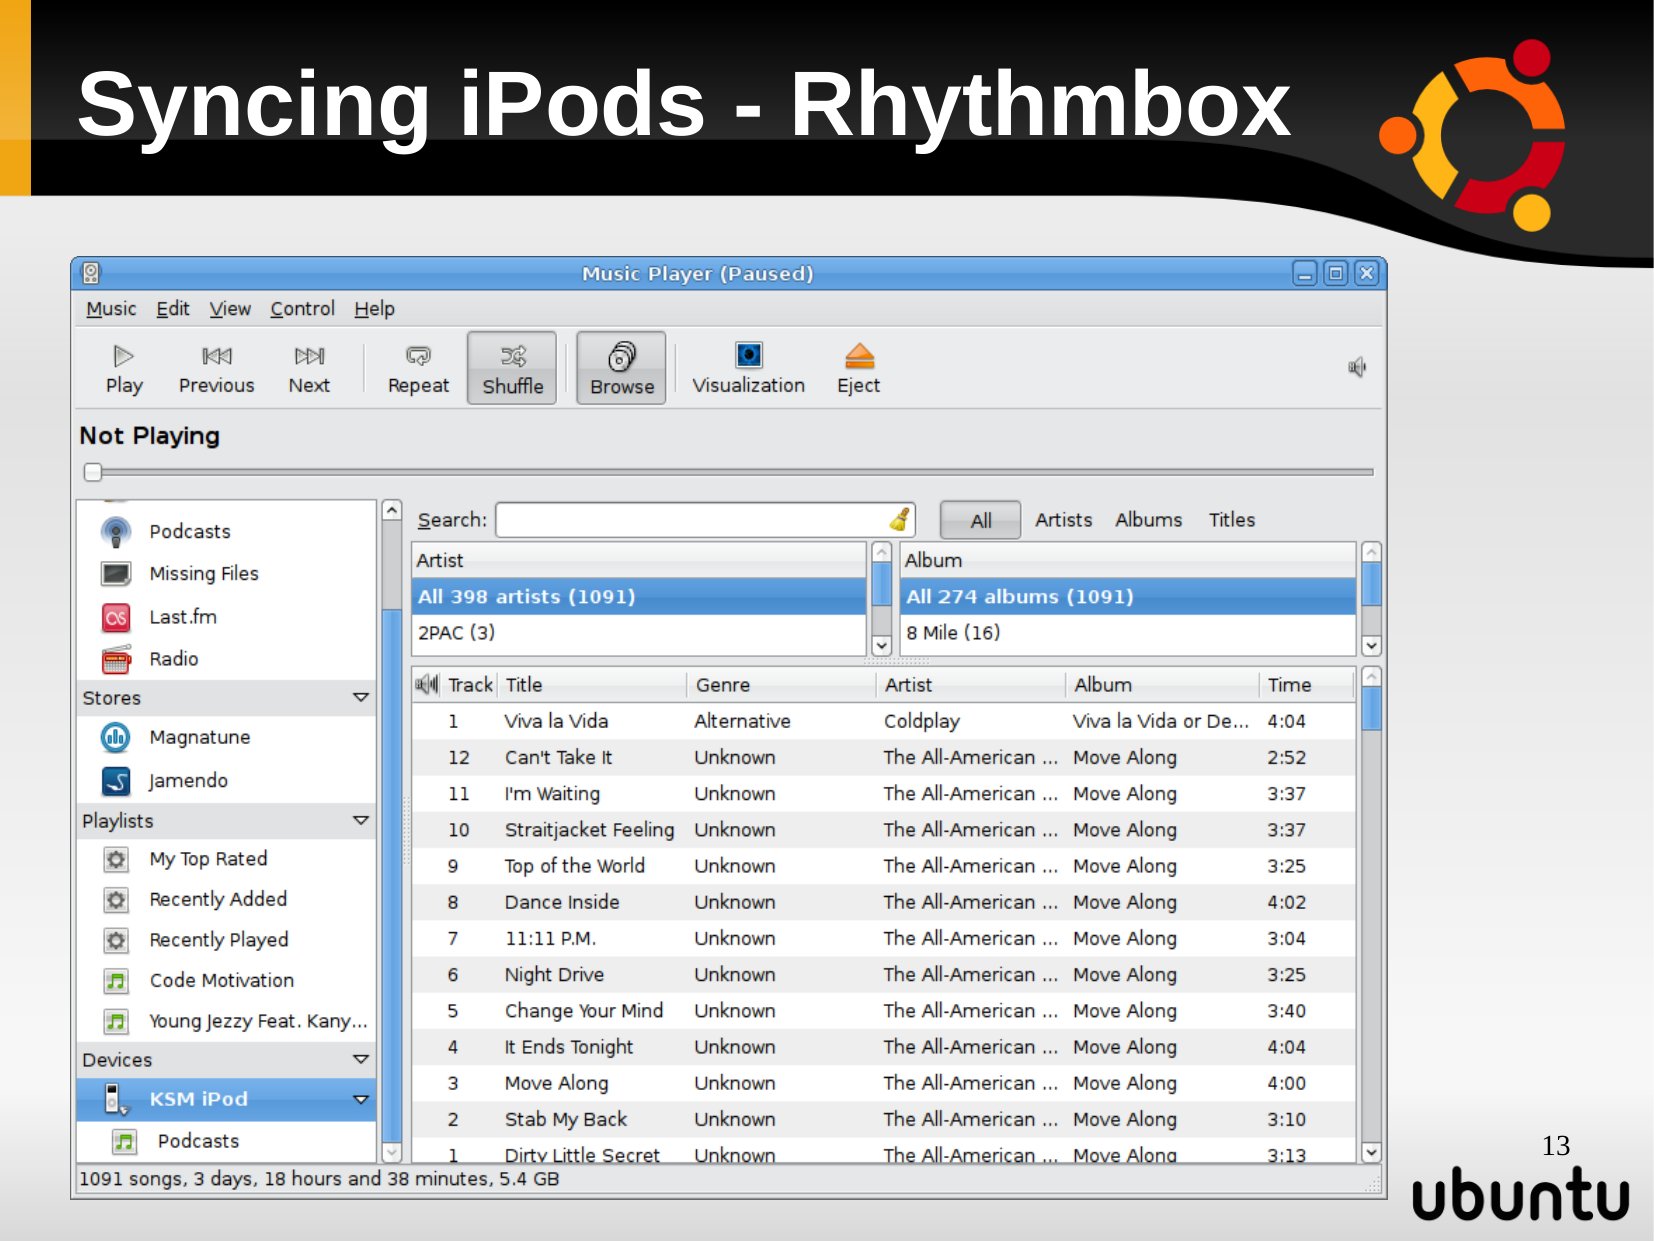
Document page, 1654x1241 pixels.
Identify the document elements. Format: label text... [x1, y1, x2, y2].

title Syncing iPods - Rhythmbox [76, 0, 1565, 208]
picture [0, 0, 1654, 1241]
